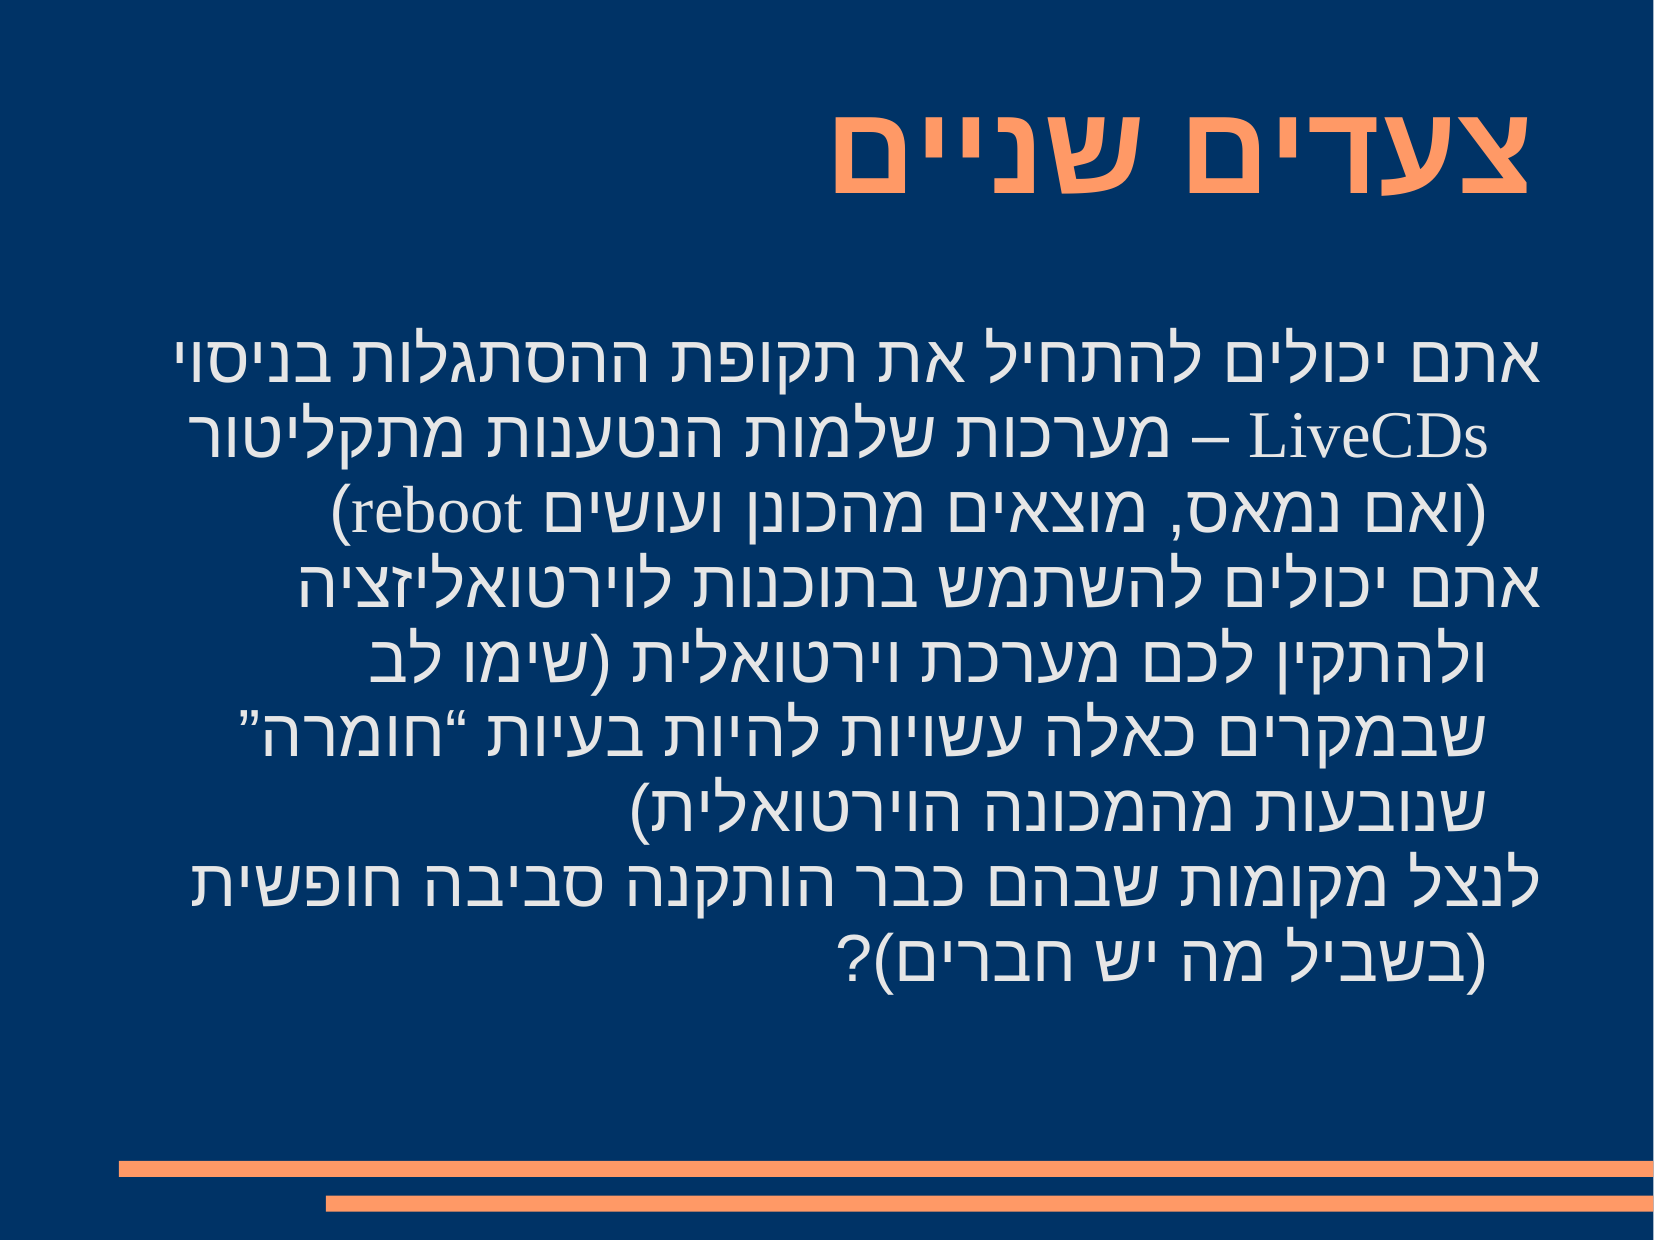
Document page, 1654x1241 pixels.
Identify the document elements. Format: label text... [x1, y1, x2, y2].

title צעדים שניים [121, 46, 1534, 254]
list אתם יכולים להתחיל את תקופת ההסתגלות בניסוי LiveCDs – מערכות שלמות הנטענות מתקליטור (ואם נמאס, מוצאים מהכונן ועושים reboot) אתם יכולים להשתמש בתוכנות לוירטואליזציה ולהתקין לכם מערכת וירטואלית (שימו לב שבמקרים כאלה עשויות להיות בעיות “חומרה” שנובעות מהמכונה הוירטואלית) לנצל מקומות שבהם כבר הותקנה סביבה חופשית (בשביל מה יש חברים)? [121, 322, 1561, 1151]
